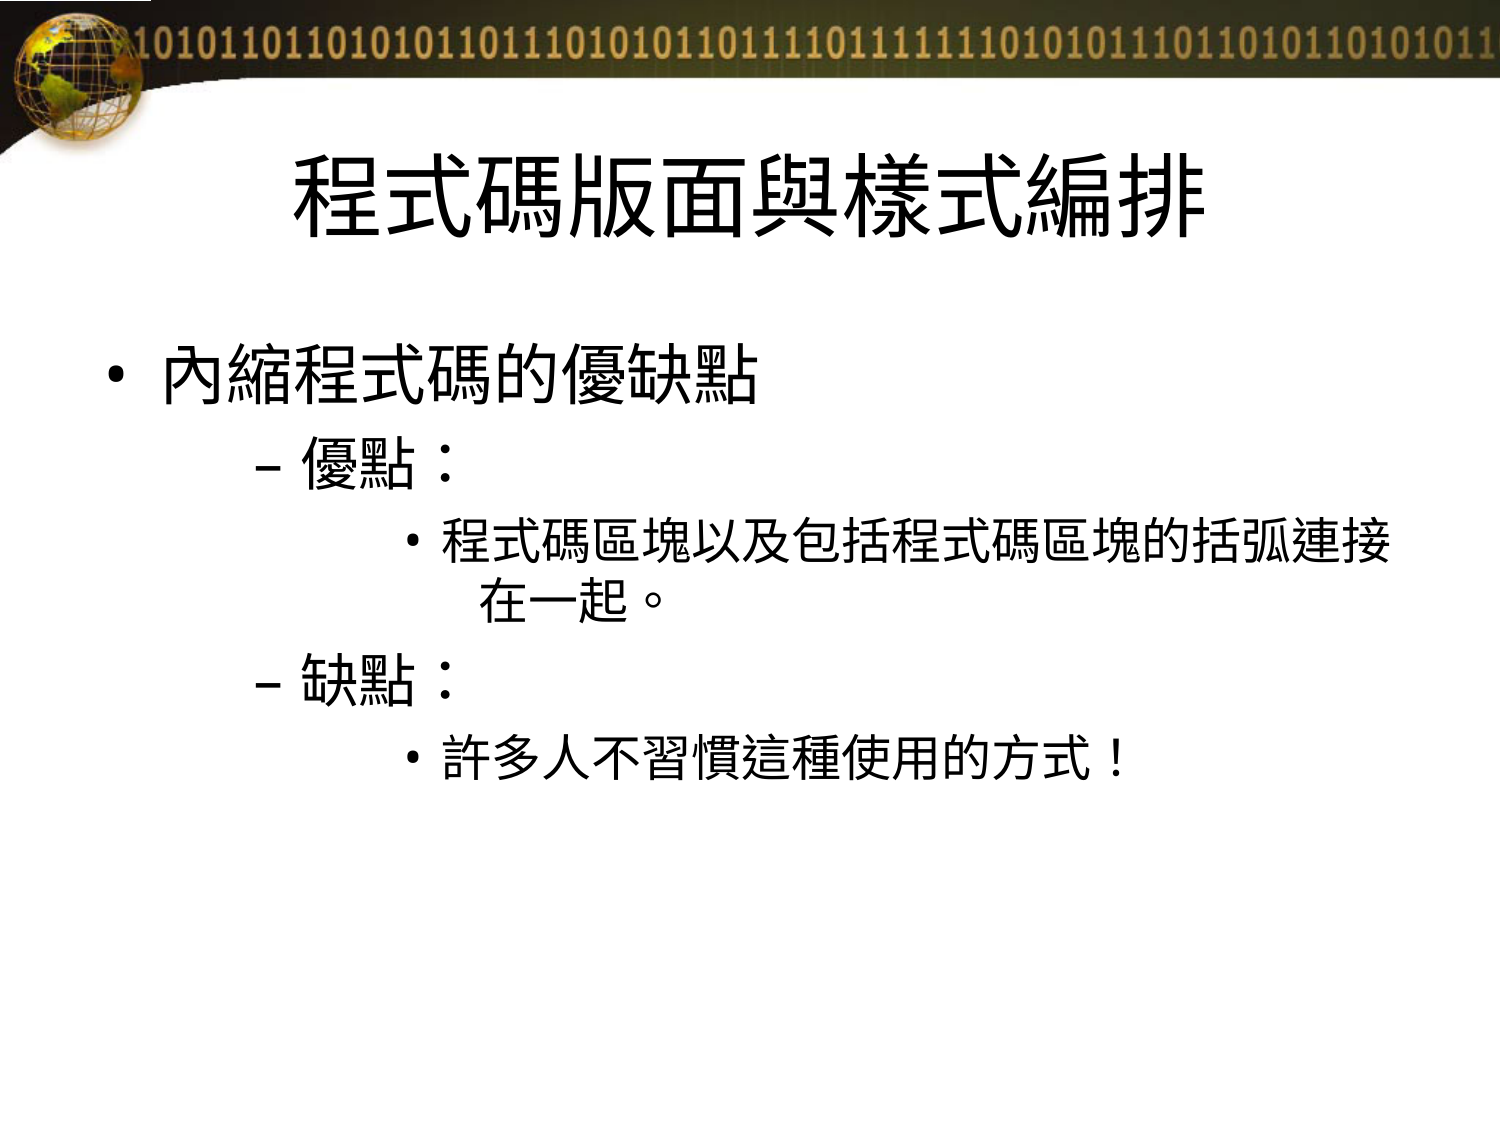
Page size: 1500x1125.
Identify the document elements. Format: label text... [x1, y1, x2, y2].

title 程式碼版面與樣式編排 [112, 99, 1388, 288]
list 內縮程式碼的優缺點 優點： 程式碼區塊以及包括程式碼區塊的括弧連接在一起。 缺點： 許多人不習慣這種使用的方式！ [88, 324, 1424, 1000]
